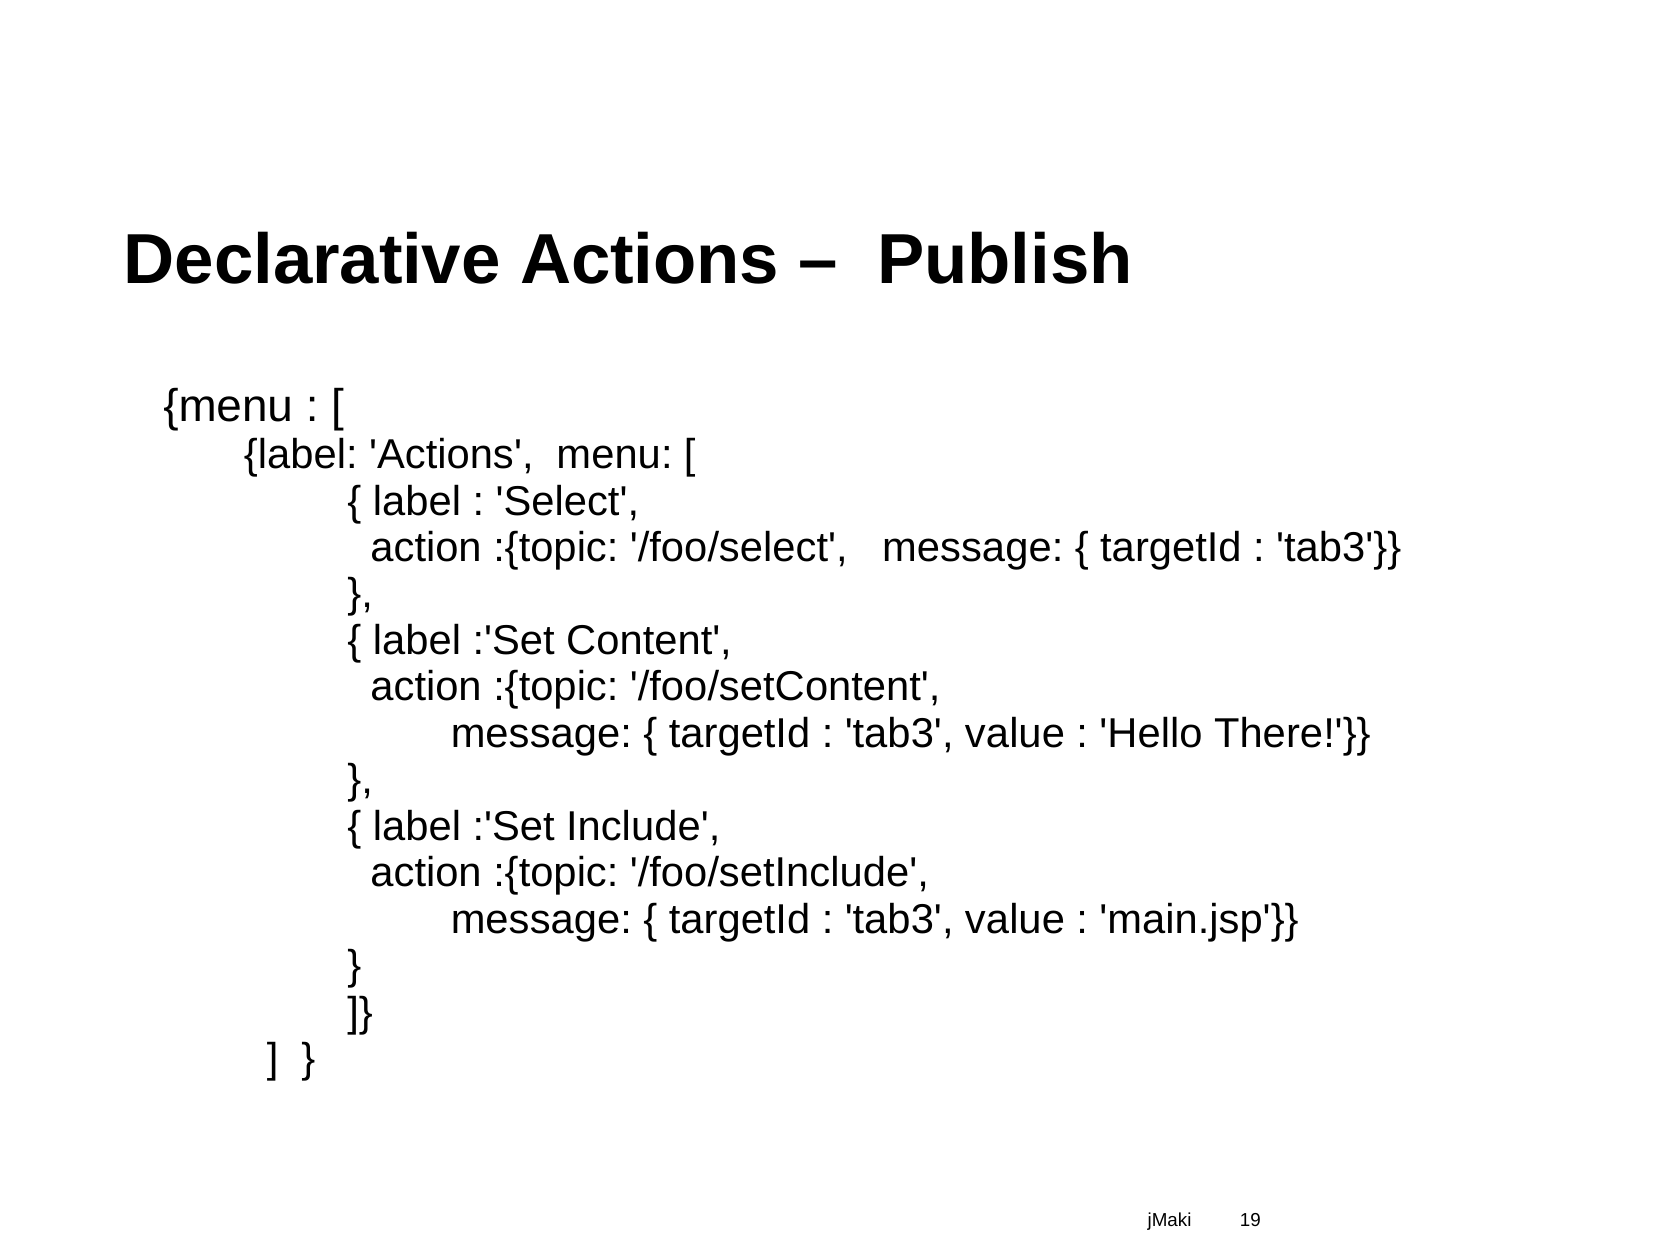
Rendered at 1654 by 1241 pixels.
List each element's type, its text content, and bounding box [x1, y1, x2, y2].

title Declarative Actions – Publish [124, 132, 1561, 298]
text_box {menu : [ {label: 'Actions', menu: [ { label : 'Select', action :{topic: '/foo/select', message: { targetId : 'tab3'}} }, { label :'Set Content', action :{topic: '/foo/setContent', message: { targetId : 'tab3', value : 'Hello There!'}} }, { label :'Set Include', action :{topic: '/foo/setInclude', message: { targetId : 'tab3', value : 'main.jsp'}} } ]} ] } [148, 372, 1571, 1167]
